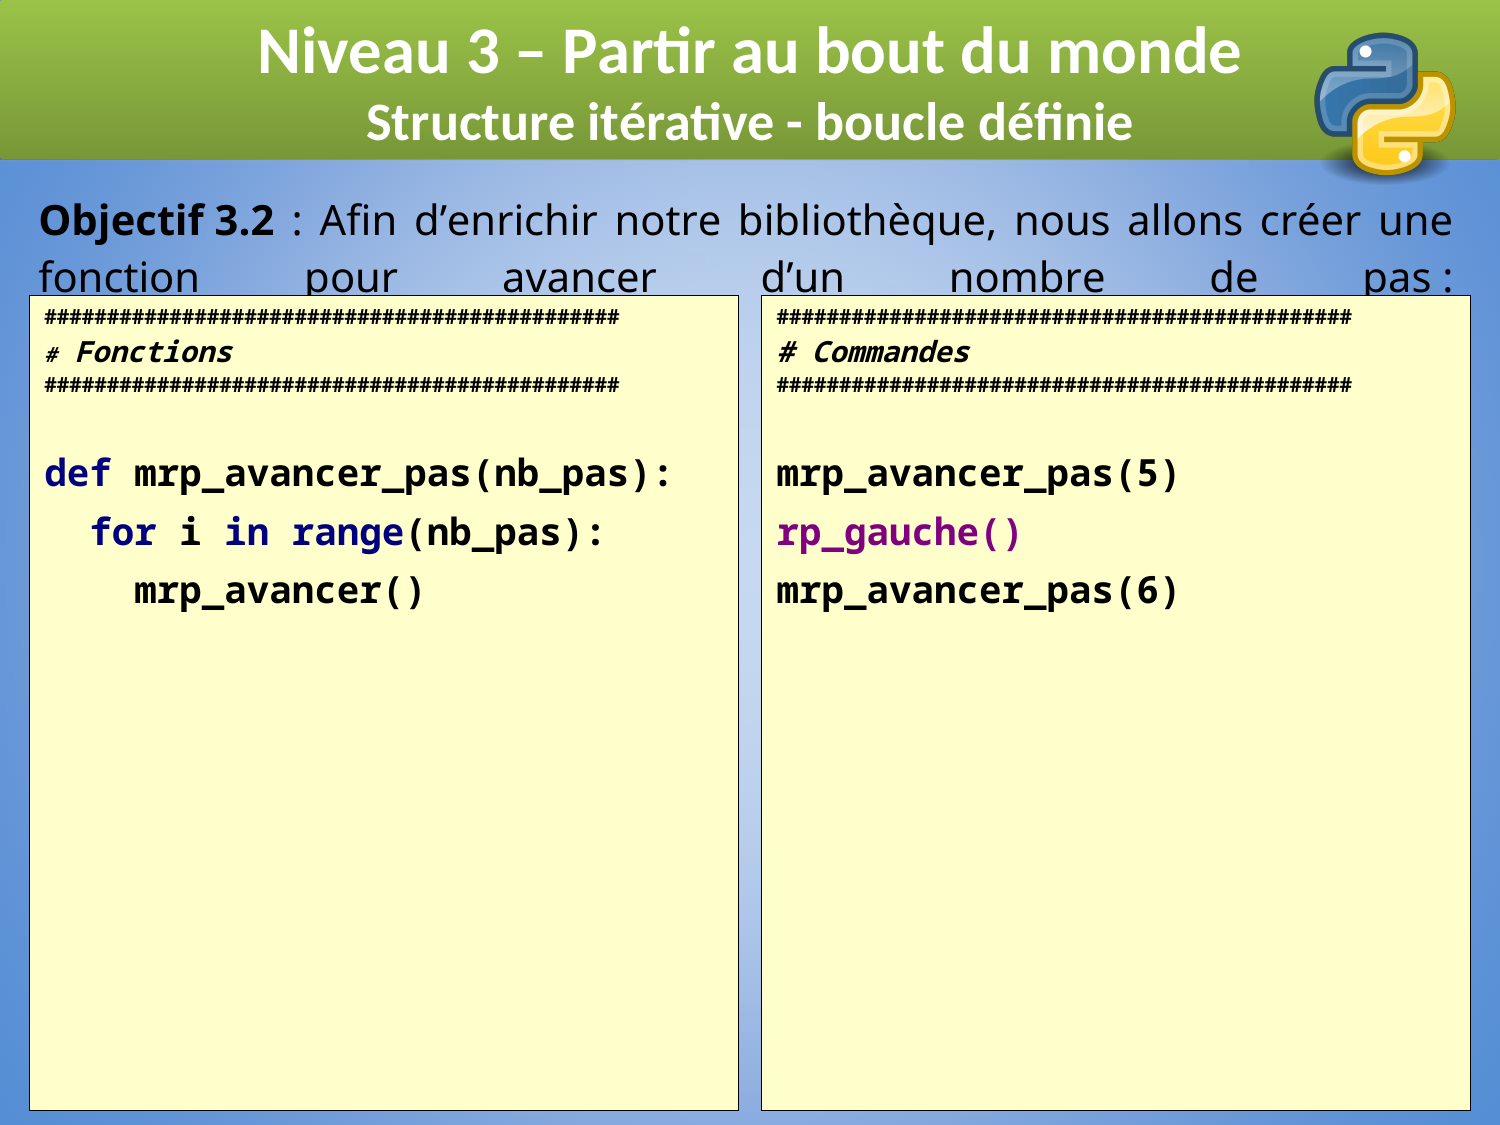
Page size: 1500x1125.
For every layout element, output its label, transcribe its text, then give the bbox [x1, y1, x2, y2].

text_box Objectif 3.2 : Afin d’enrichir notre bibliothèque, nous allons créer une fonction pour avancer d’un nombre de pas : mrp_avancer_pas(nb_pas). [23, 183, 1469, 282]
text_box ############################################## # Fonctions ############################################## def mrp_avancer_pas(nb_pas): for i in range(nb_pas): mrp_avancer() [29, 295, 739, 1111]
text_box ############################################## # Commandes ############################################## mrp_avancer_pas(5) rp_gauche() mrp_avancer_pas(6) [761, 295, 1471, 1111]
text_box Niveau 3 – Partir au bout du monde Structure itérative - boucle définie [0, 0, 1500, 159]
picture [0, 29, 1500, 1125]
